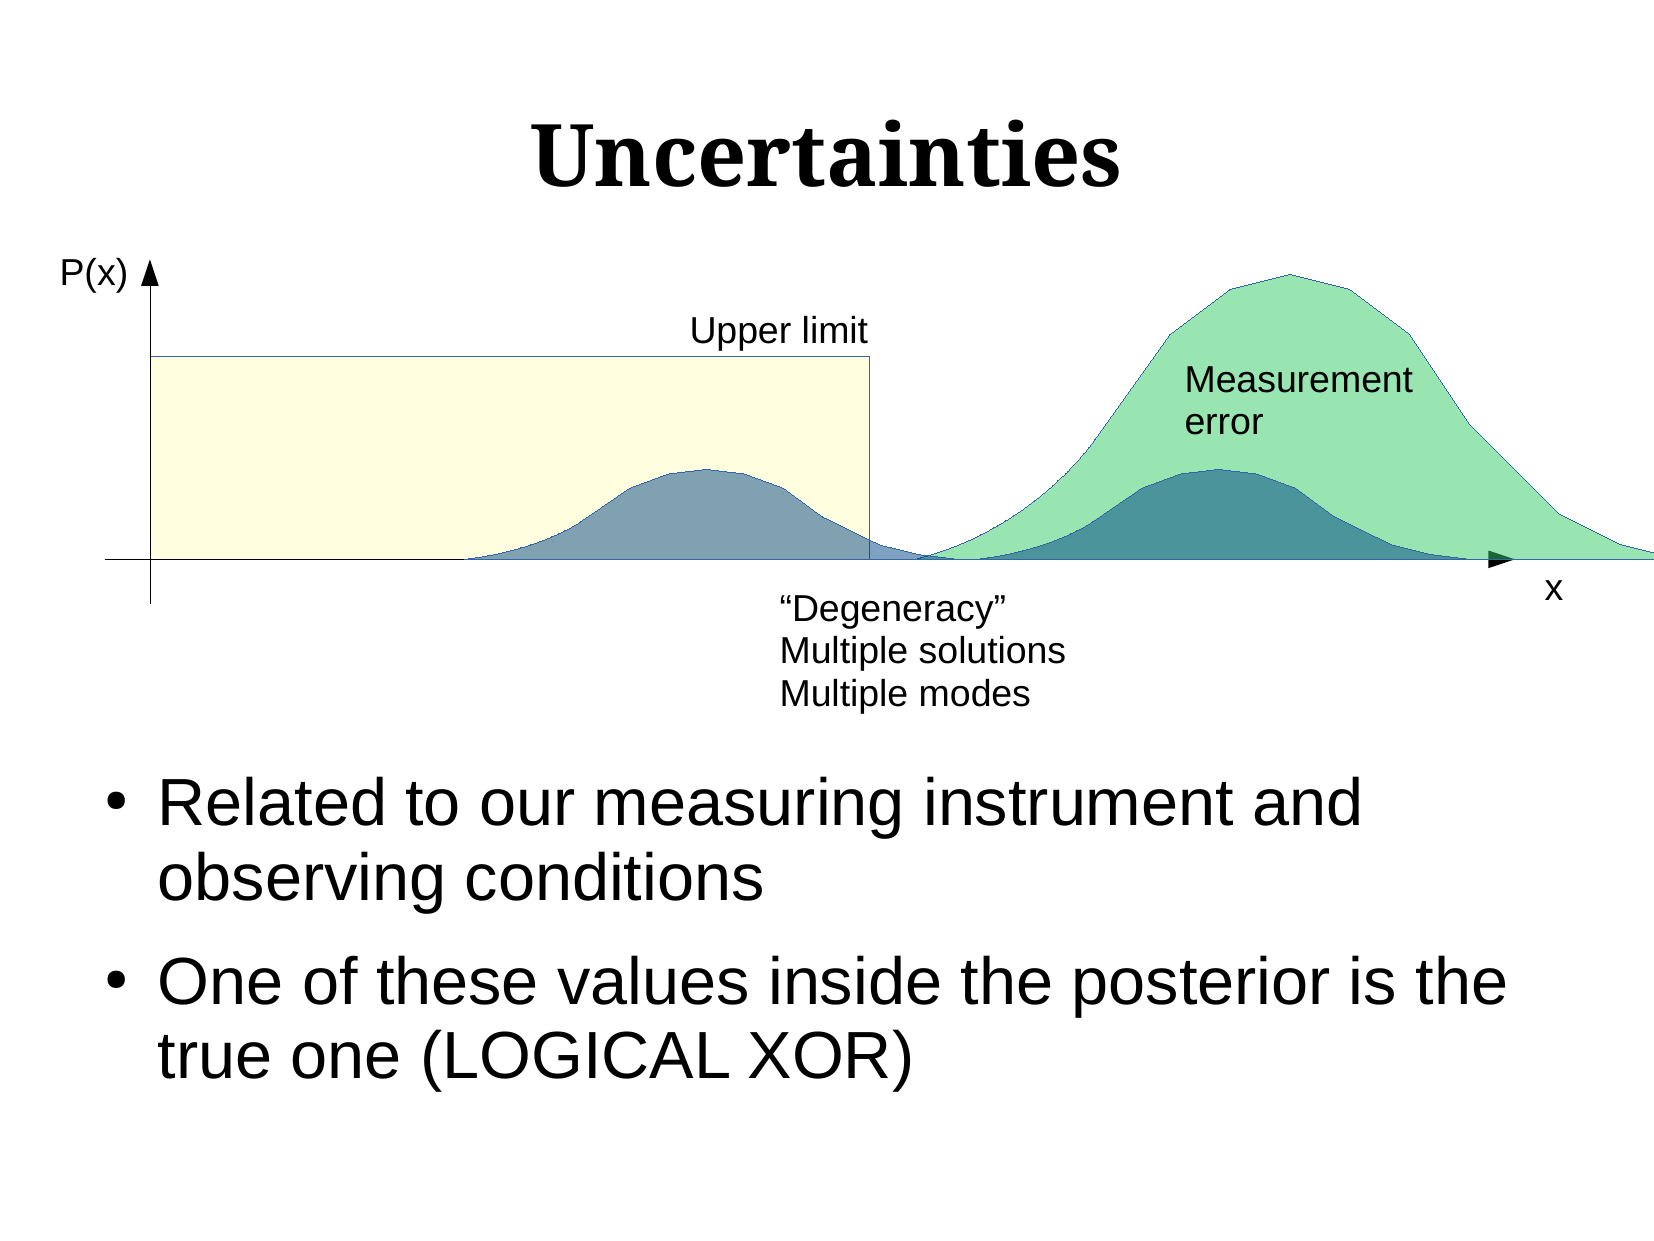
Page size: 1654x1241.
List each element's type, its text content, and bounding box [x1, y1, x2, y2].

text_box P(x) [44, 244, 195, 302]
text_box Upper limit [674, 301, 900, 359]
title Uncertainties [82, 49, 1571, 257]
list Related to our measuring instrument and observing conditions One of these values inside the posterior is the true one (LOGICAL XOR) [86, 764, 1575, 1170]
text_box “Degeneracy” Multiple solutions Multiple modes [764, 580, 1185, 764]
text_box [151, 274, 1654, 560]
text_box Measurement error [1169, 350, 1485, 450]
text_box x [1529, 560, 1654, 617]
